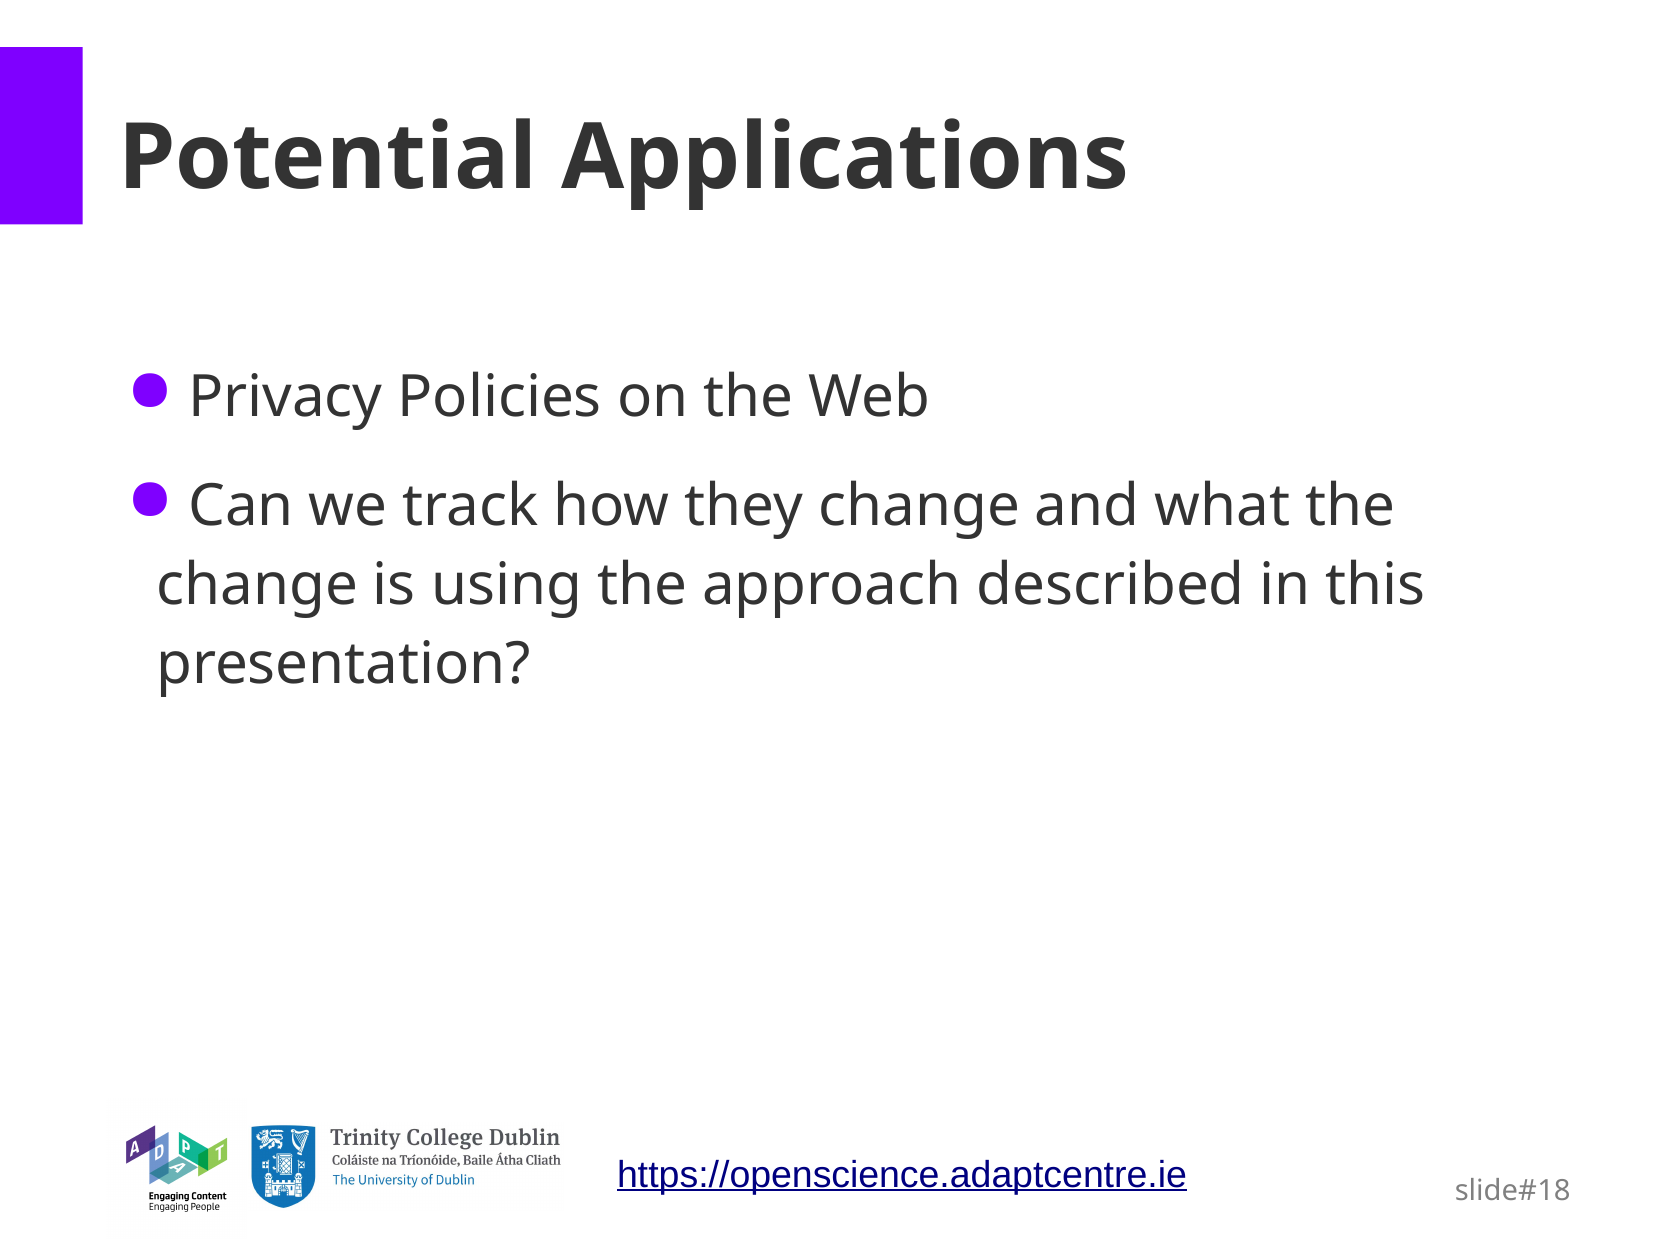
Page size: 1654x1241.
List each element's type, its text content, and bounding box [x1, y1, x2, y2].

picture [106, 1098, 247, 1239]
list Privacy Policies on the Web Can we track how they change and what the change is using the approach described in this presentation? [118, 354, 1536, 1074]
title Potential Applications [118, 49, 1571, 257]
picture [248, 1122, 564, 1211]
